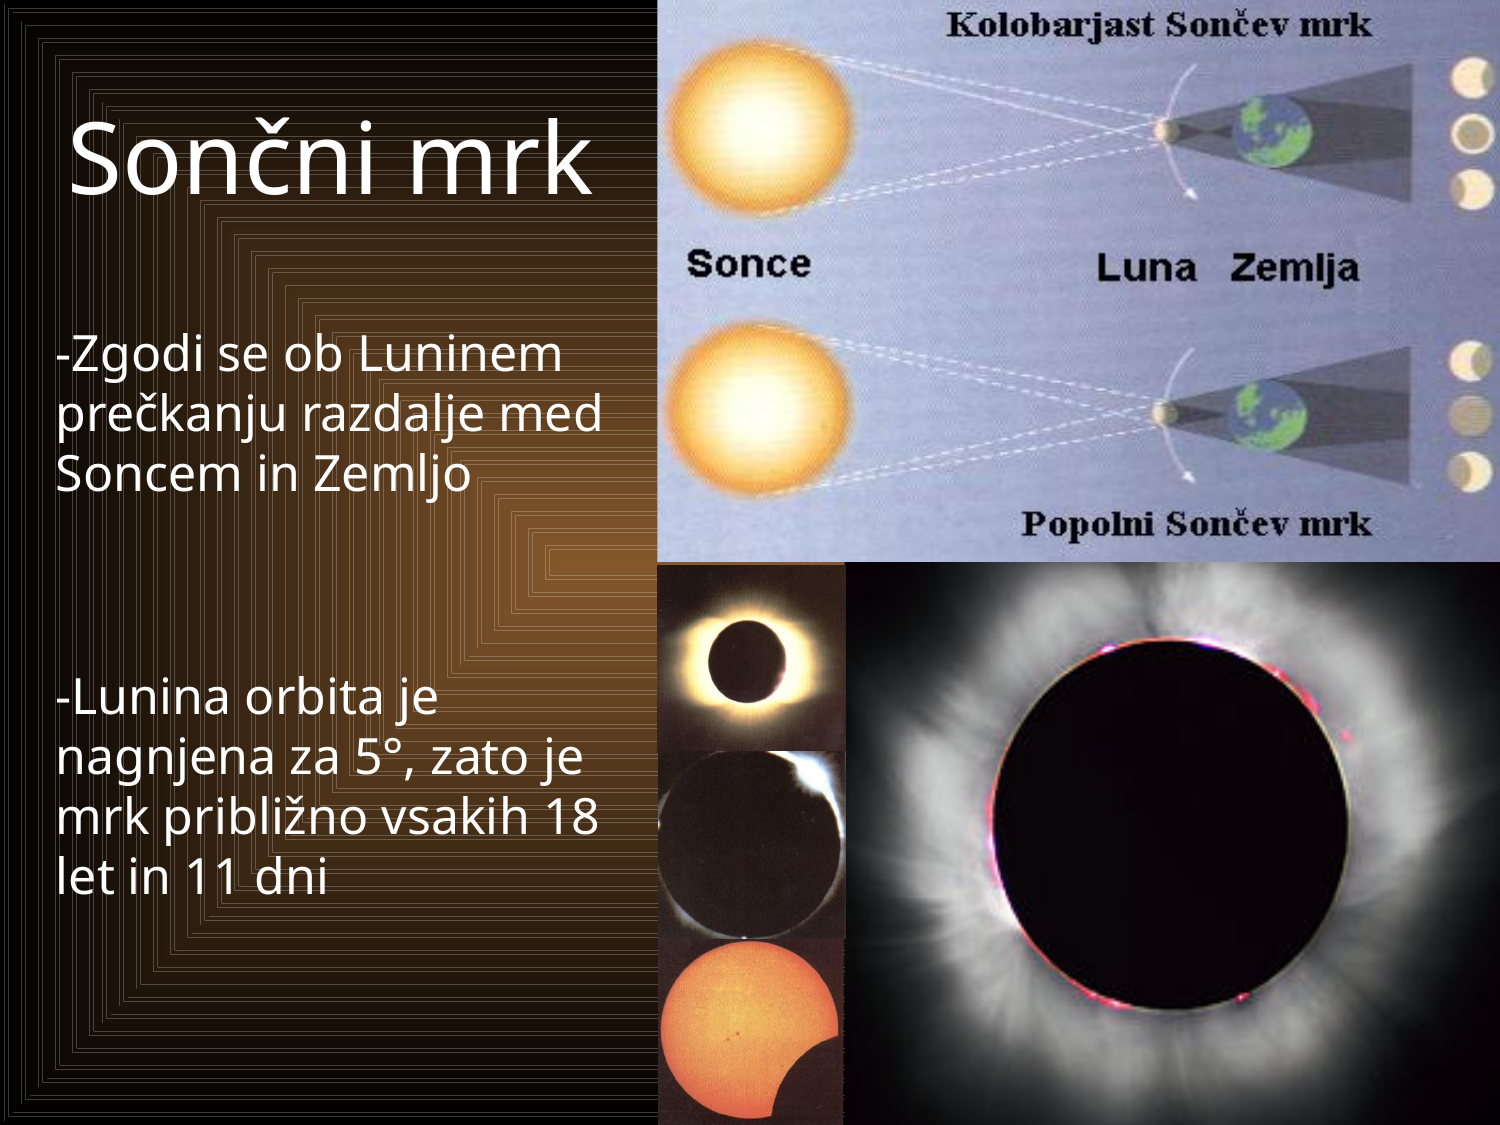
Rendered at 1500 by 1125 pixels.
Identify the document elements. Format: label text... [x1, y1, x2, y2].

picture [657, 0, 1500, 1125]
title Sončni mrk [0, 66, 657, 242]
text_box -Zgodi se ob Luninem prečkanju razdalje med Soncem in Zemljo [41, 314, 656, 510]
text_box -Lunina orbita je nagnjena za 5°, zato je mrk približno vsakih 18 let in 11 dni [41, 656, 656, 912]
